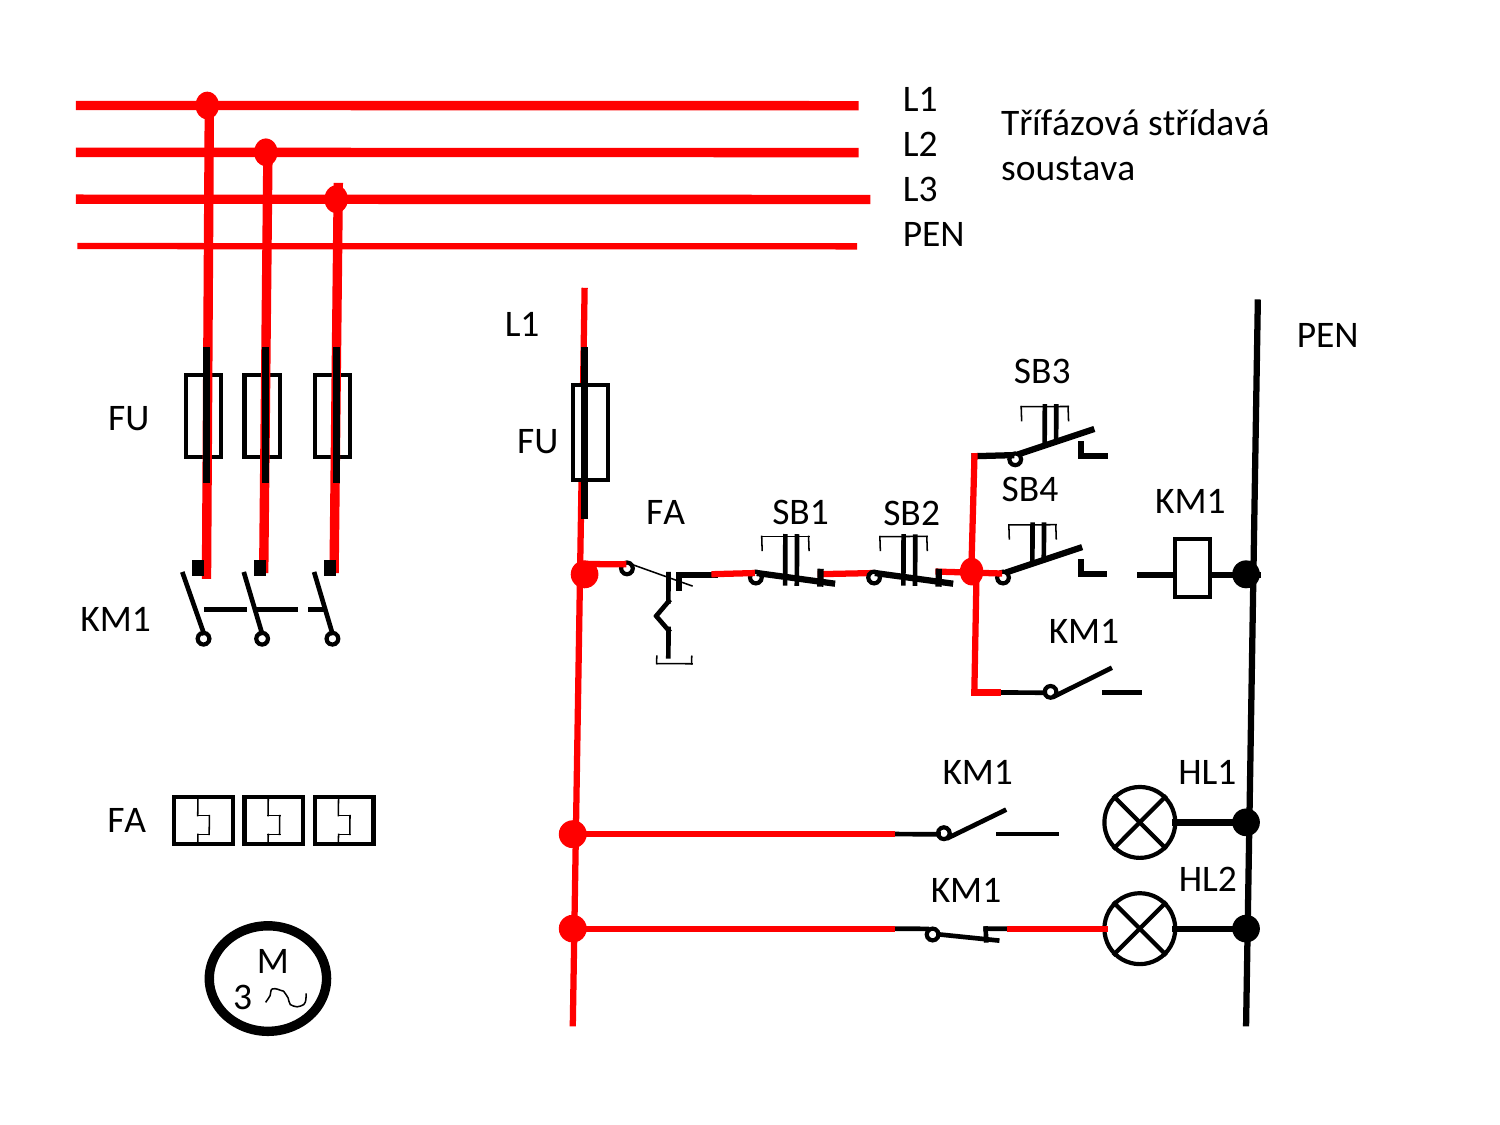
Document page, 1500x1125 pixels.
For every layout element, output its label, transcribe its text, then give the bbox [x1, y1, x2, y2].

text_box KM1 [1140, 467, 1241, 529]
text_box [1174, 538, 1211, 598]
text_box FU [93, 385, 165, 446]
text_box [244, 374, 260, 457]
text_box [326, 633, 339, 645]
text_box KM1 [916, 857, 1017, 919]
text_box [240, 937, 327, 1032]
text_box SB3 [999, 337, 1086, 399]
text_box [269, 796, 304, 844]
text_box SB1 [757, 479, 845, 541]
text_box [270, 374, 280, 457]
text_box [174, 796, 208, 844]
text_box HL1 [1163, 739, 1306, 801]
text_box [256, 140, 276, 165]
text_box FA [92, 786, 162, 848]
text_box [750, 577, 762, 584]
text_box [560, 916, 585, 941]
text_box [256, 633, 268, 645]
text_box M [277, 955, 282, 964]
text_box [341, 374, 351, 457]
text_box [209, 931, 242, 1007]
text_box [1234, 810, 1258, 835]
text_box SB4 [986, 456, 1074, 517]
text_box [326, 562, 335, 575]
text_box [314, 796, 349, 844]
text_box [212, 374, 222, 457]
text_box [926, 928, 938, 941]
text_box M [242, 928, 304, 990]
text_box [244, 796, 278, 844]
text_box [1104, 786, 1176, 858]
text_box [938, 827, 950, 840]
text_box [997, 571, 1009, 584]
text_box [326, 187, 346, 211]
text_box [1009, 453, 1022, 466]
text_box M [262, 955, 268, 964]
text_box [572, 562, 597, 587]
text_box KM1 [1033, 597, 1135, 659]
text_box [1234, 562, 1258, 587]
text_box L1 [490, 290, 573, 352]
text_box 3 [218, 964, 294, 1025]
text_box [340, 796, 374, 844]
text_box [199, 796, 233, 844]
text_box [1234, 916, 1258, 941]
text_box [588, 385, 609, 480]
text_box HL2 [1164, 846, 1252, 907]
text_box [197, 633, 210, 645]
text_box [256, 562, 264, 575]
text_box [961, 560, 982, 584]
text_box KM1 [65, 586, 166, 647]
text_box [560, 822, 585, 847]
text_box [314, 374, 331, 457]
text_box Třífázová střídavá soustava [986, 90, 1347, 196]
text_box PEN [1282, 302, 1374, 364]
text_box KM1 [927, 739, 1028, 801]
text_box [621, 562, 633, 575]
text_box [868, 571, 880, 584]
text_box [1045, 685, 1057, 698]
text_box [197, 93, 217, 118]
text_box L1 L2 L3 PEN [888, 66, 980, 262]
text_box FU [502, 408, 574, 470]
text_box [572, 385, 581, 480]
text_box [194, 562, 203, 575]
text_box FA [631, 479, 700, 541]
text_box [1104, 893, 1176, 965]
text_box SB2 [868, 479, 956, 541]
text_box [185, 374, 203, 457]
